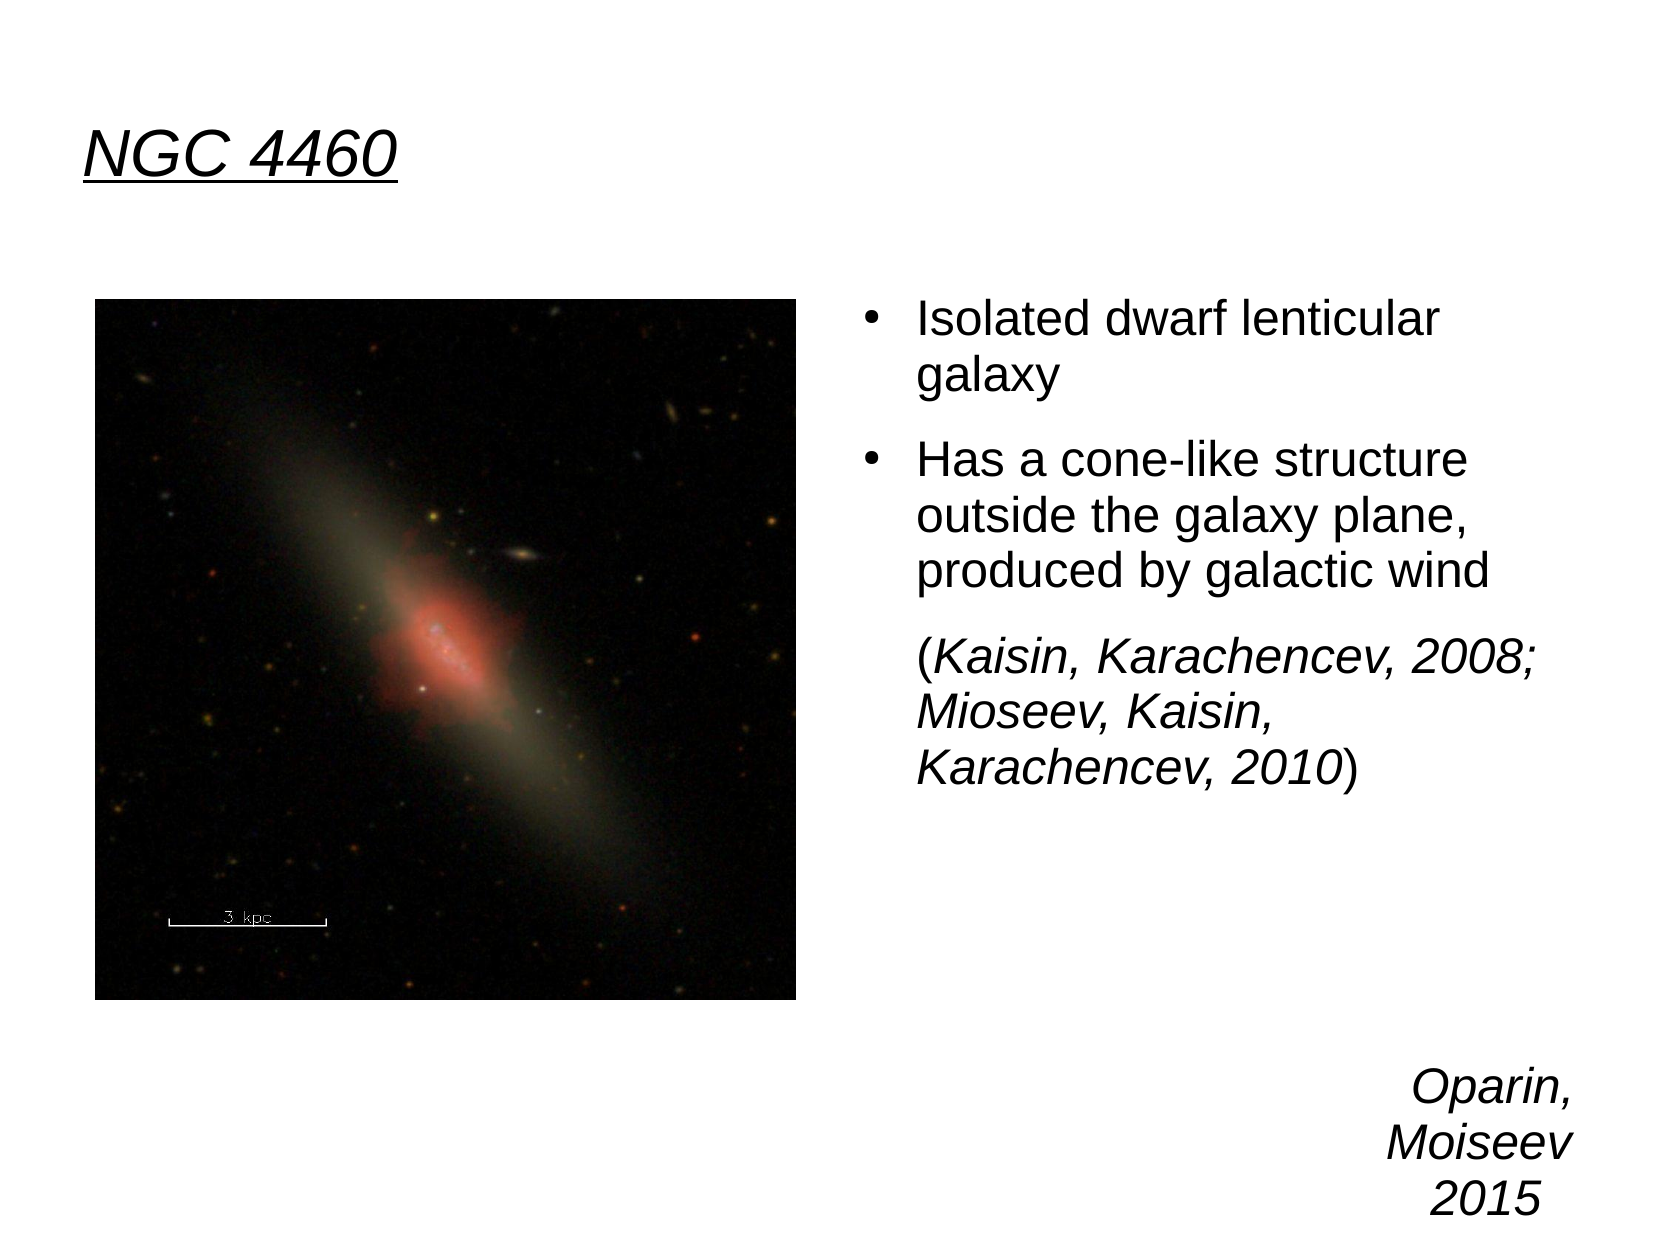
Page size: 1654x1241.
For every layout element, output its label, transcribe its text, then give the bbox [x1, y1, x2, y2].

list Isolated dwarf lenticular galaxy Has a cone-like structure outside the galaxy plane, produced by galactic wind (Kaisin, Karachencev, 2008; Mioseev, Kaisin, Karachencev, 2010) [845, 290, 1572, 1010]
picture [95, 299, 796, 1000]
text_box Oparin, Moiseev 2015 [1318, 1051, 1654, 1234]
title NGC 4460 [82, 49, 1571, 257]
